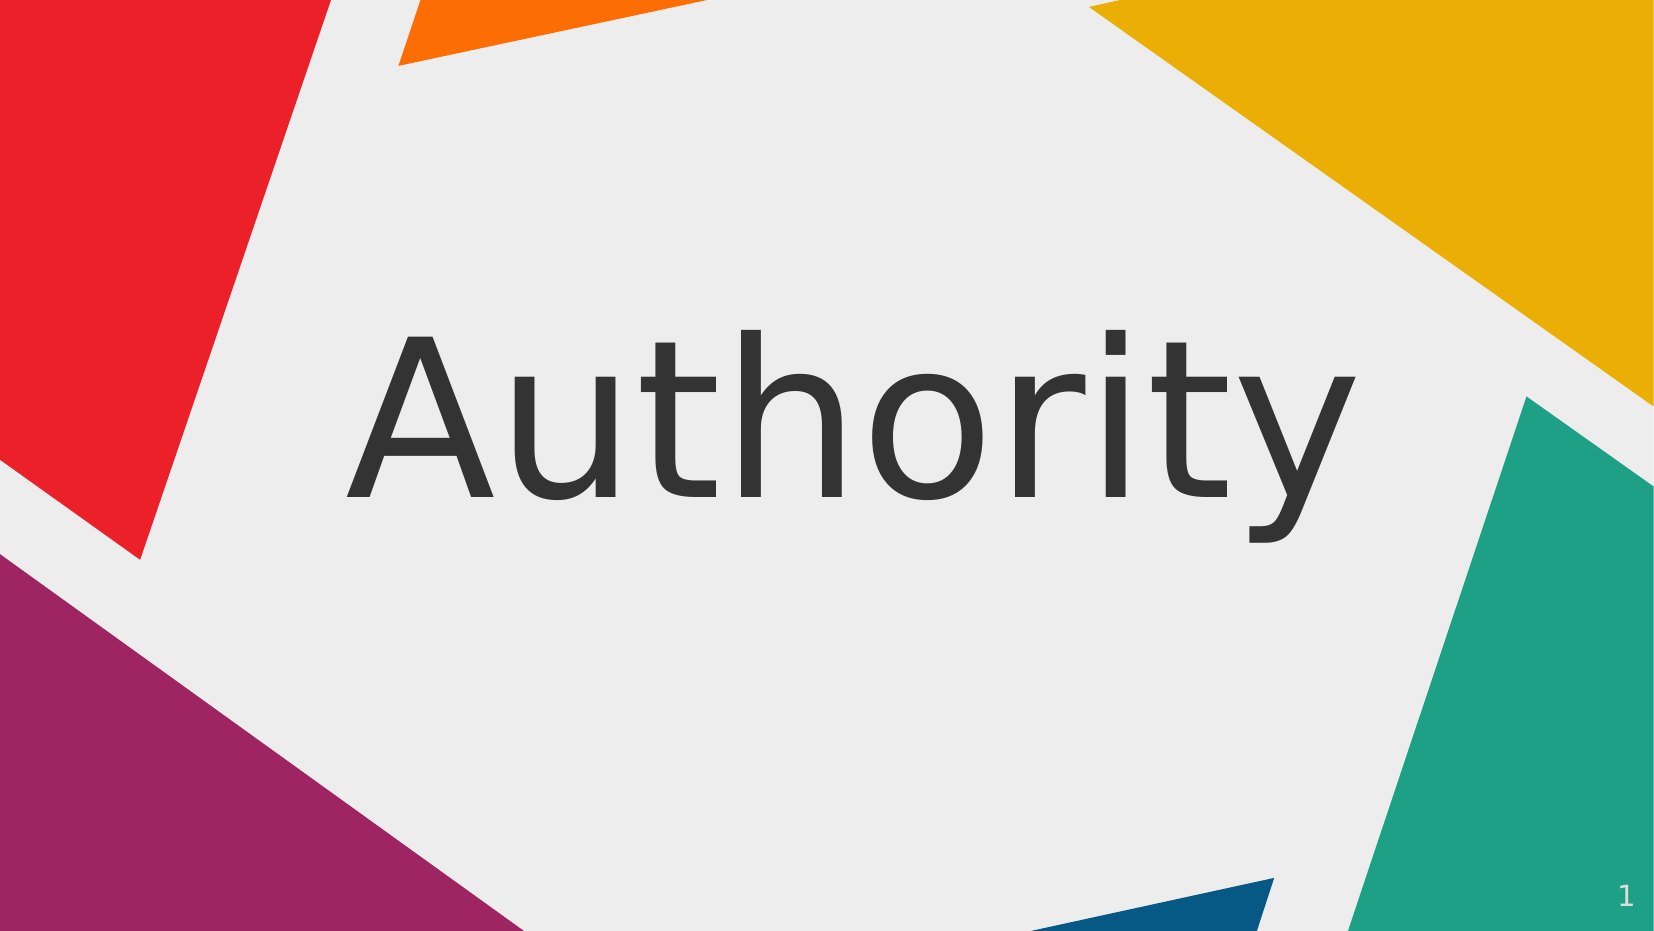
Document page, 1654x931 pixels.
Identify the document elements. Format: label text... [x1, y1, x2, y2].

title Authority [255, 247, 1456, 597]
